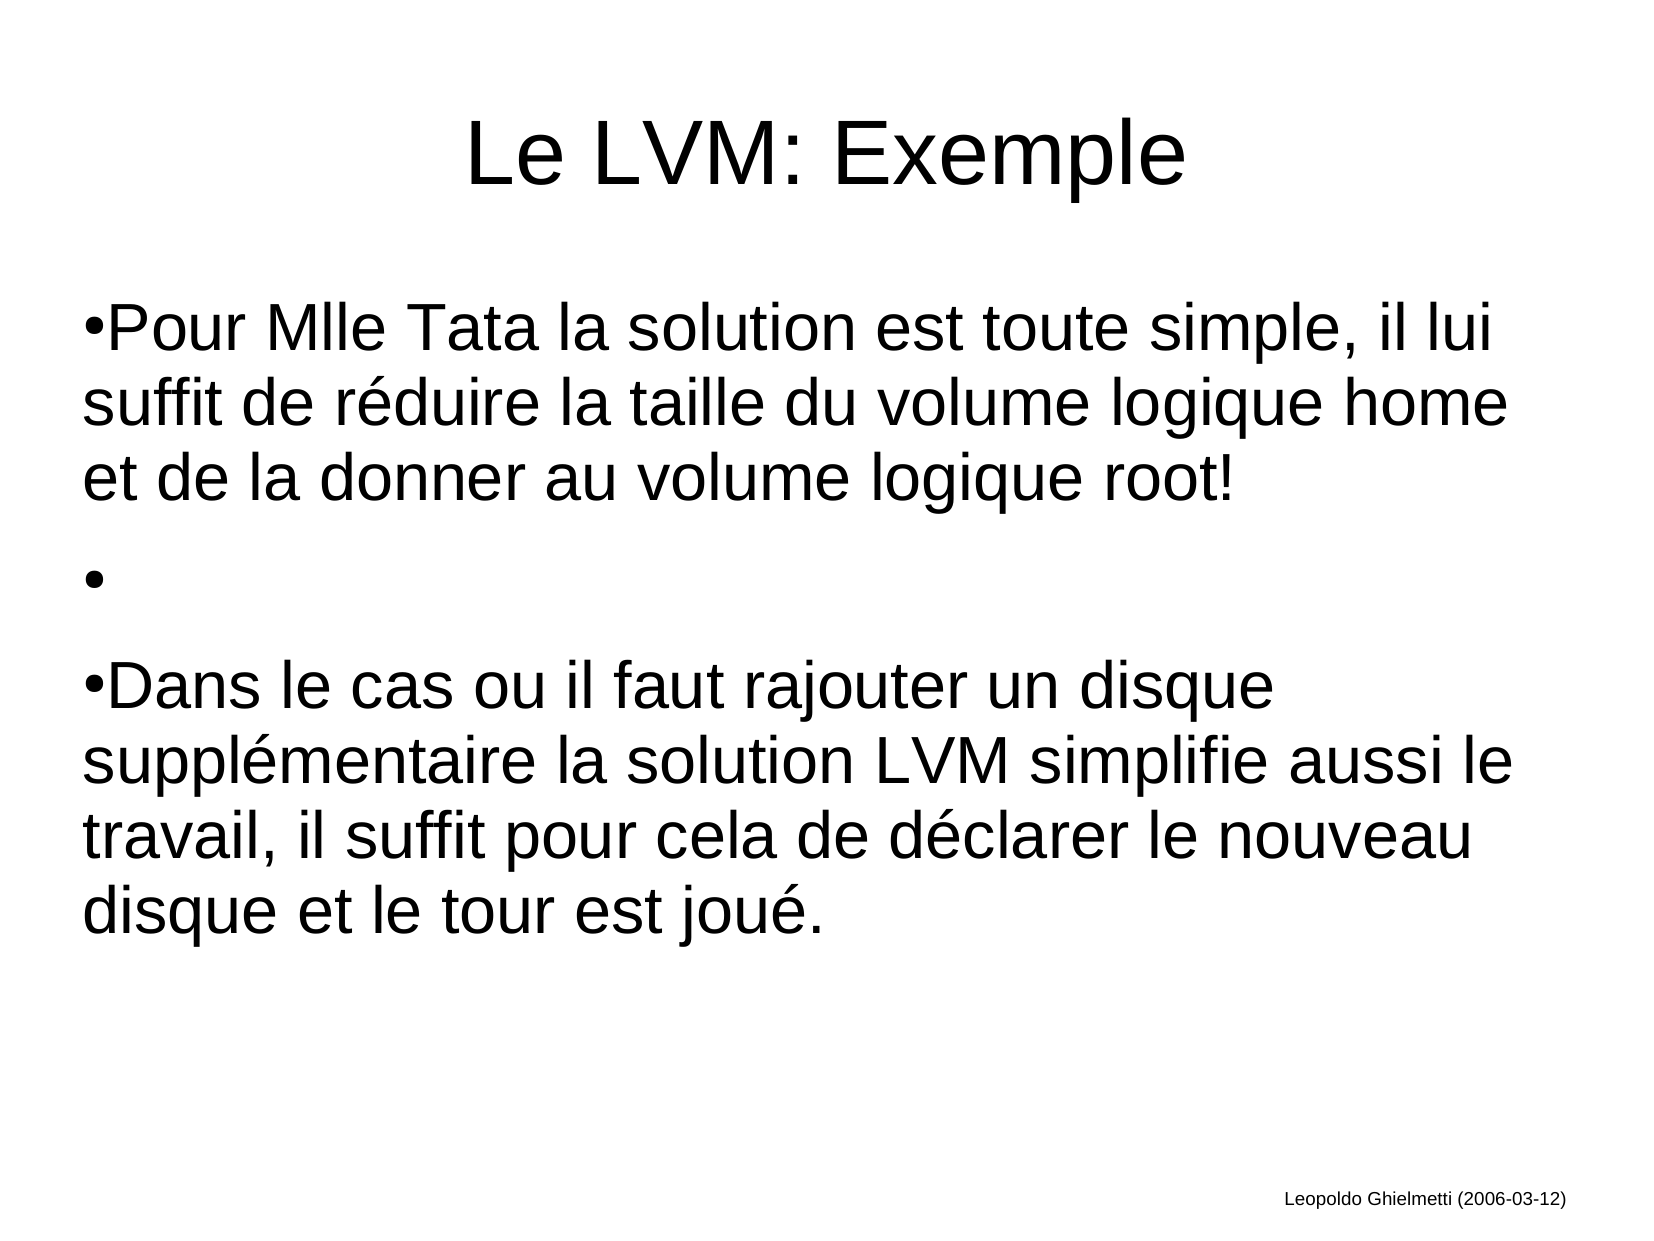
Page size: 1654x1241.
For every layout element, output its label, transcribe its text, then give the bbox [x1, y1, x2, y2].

title Le LVM: Exemple [82, 49, 1571, 257]
text_box Leopoldo Ghielmetti (2006-03-12) [1269, 1181, 1595, 1217]
list Pour Mlle Tata la solution est toute simple, il lui suffit de réduire la taille du volume logique home et de la donner au volume logique root! Dans le cas ou il faut rajouter un disque supplémentaire la solution LVM simplifie aussi le travail, il suffit pour cela de déclarer le nouveau disque et le tour est joué. [82, 290, 1571, 1109]
